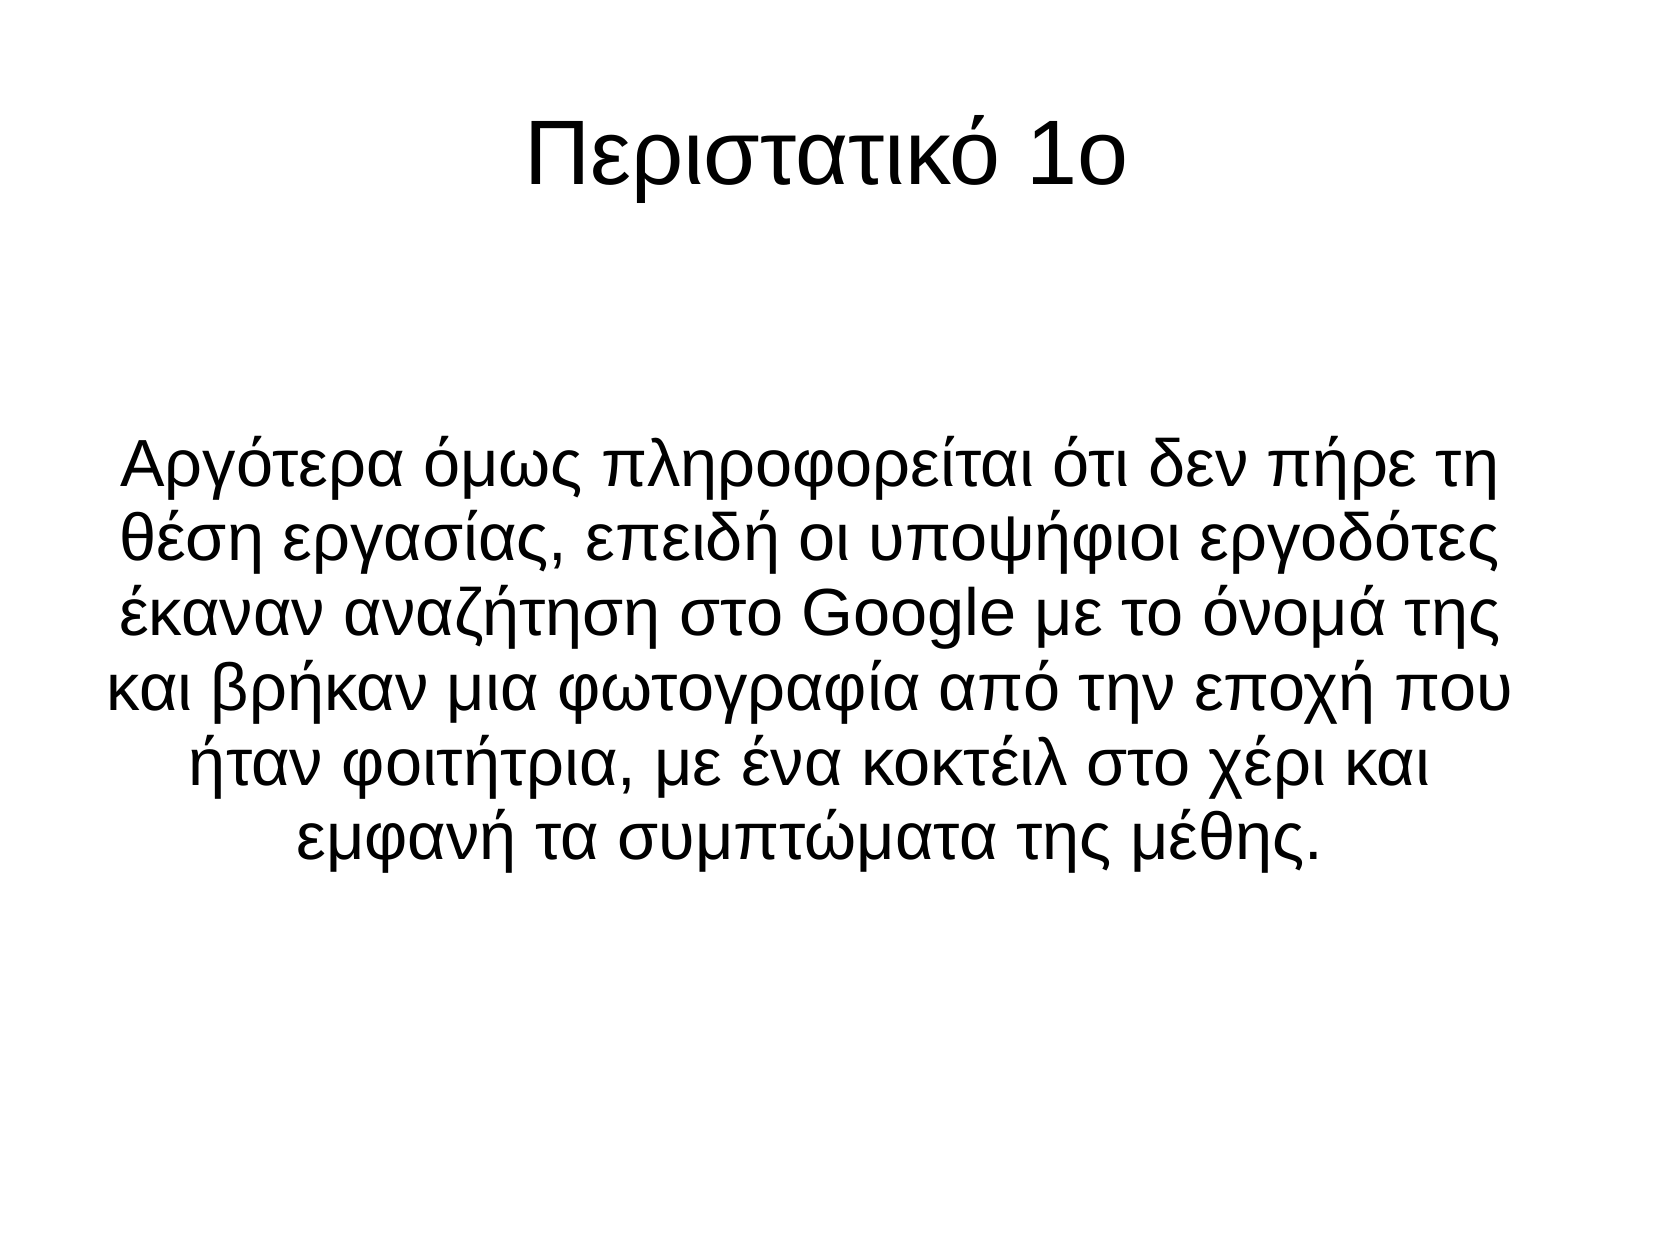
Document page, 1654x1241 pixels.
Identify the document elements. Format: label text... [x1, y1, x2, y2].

subtitle Αργότερα όμως πληροφορείται ότι δεν πήρε τη θέση εργασίας, επειδή οι υποψήφιοι εργοδότες έκαναν αναζήτηση στο Google με το όνομά της και βρήκαν μια φωτογραφία από την εποχή που ήταν φοιτήτρια, με ένα κοκτέιλ στο χέρι και εμφανή τα συμπτώματα της μέθης. [82, 290, 1538, 1010]
title Περιστατικό 1ο [82, 49, 1571, 257]
